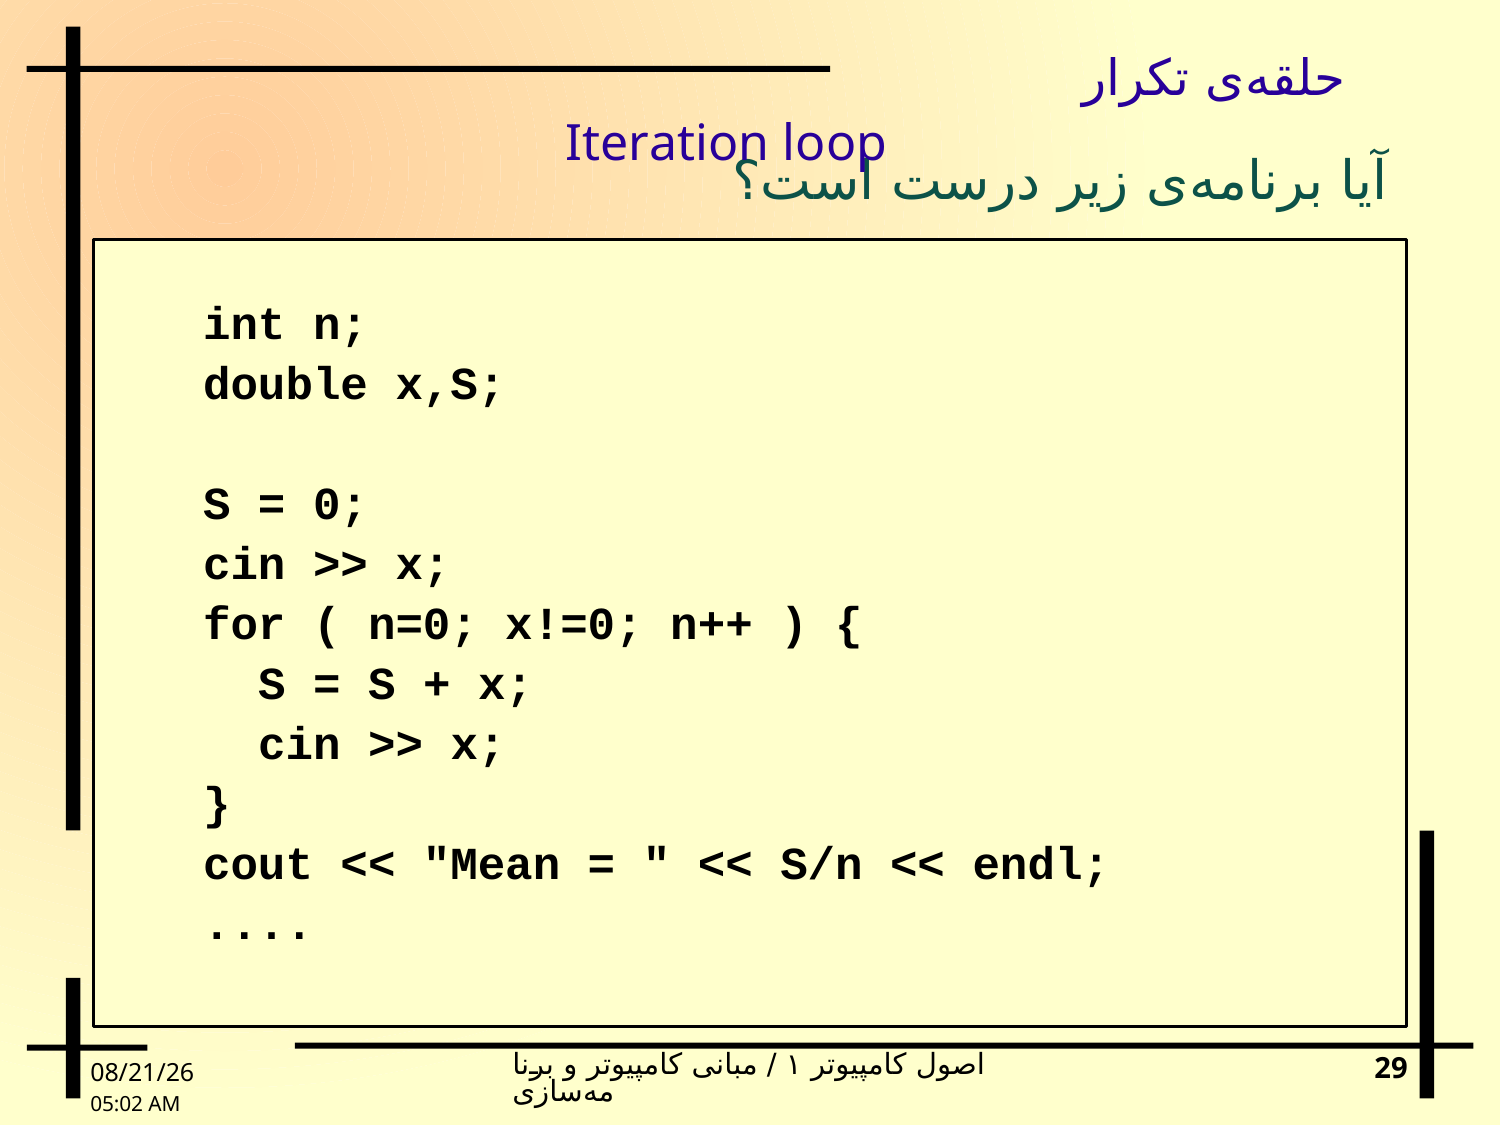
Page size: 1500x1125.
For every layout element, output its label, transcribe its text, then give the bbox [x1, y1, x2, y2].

title حلقه‌ی تکرار Iteration loop [86, 52, 1367, 172]
list int n; double x,S; S = 0; cin >> x; for ( n=0; x!=0; n++ ) { S = S + x; cin >> x; } cout << "Mean = " << S/n << endl; .... [93, 239, 1407, 1027]
list آیا برنامه‌ی زیر درست است؟ [92, 148, 1441, 234]
